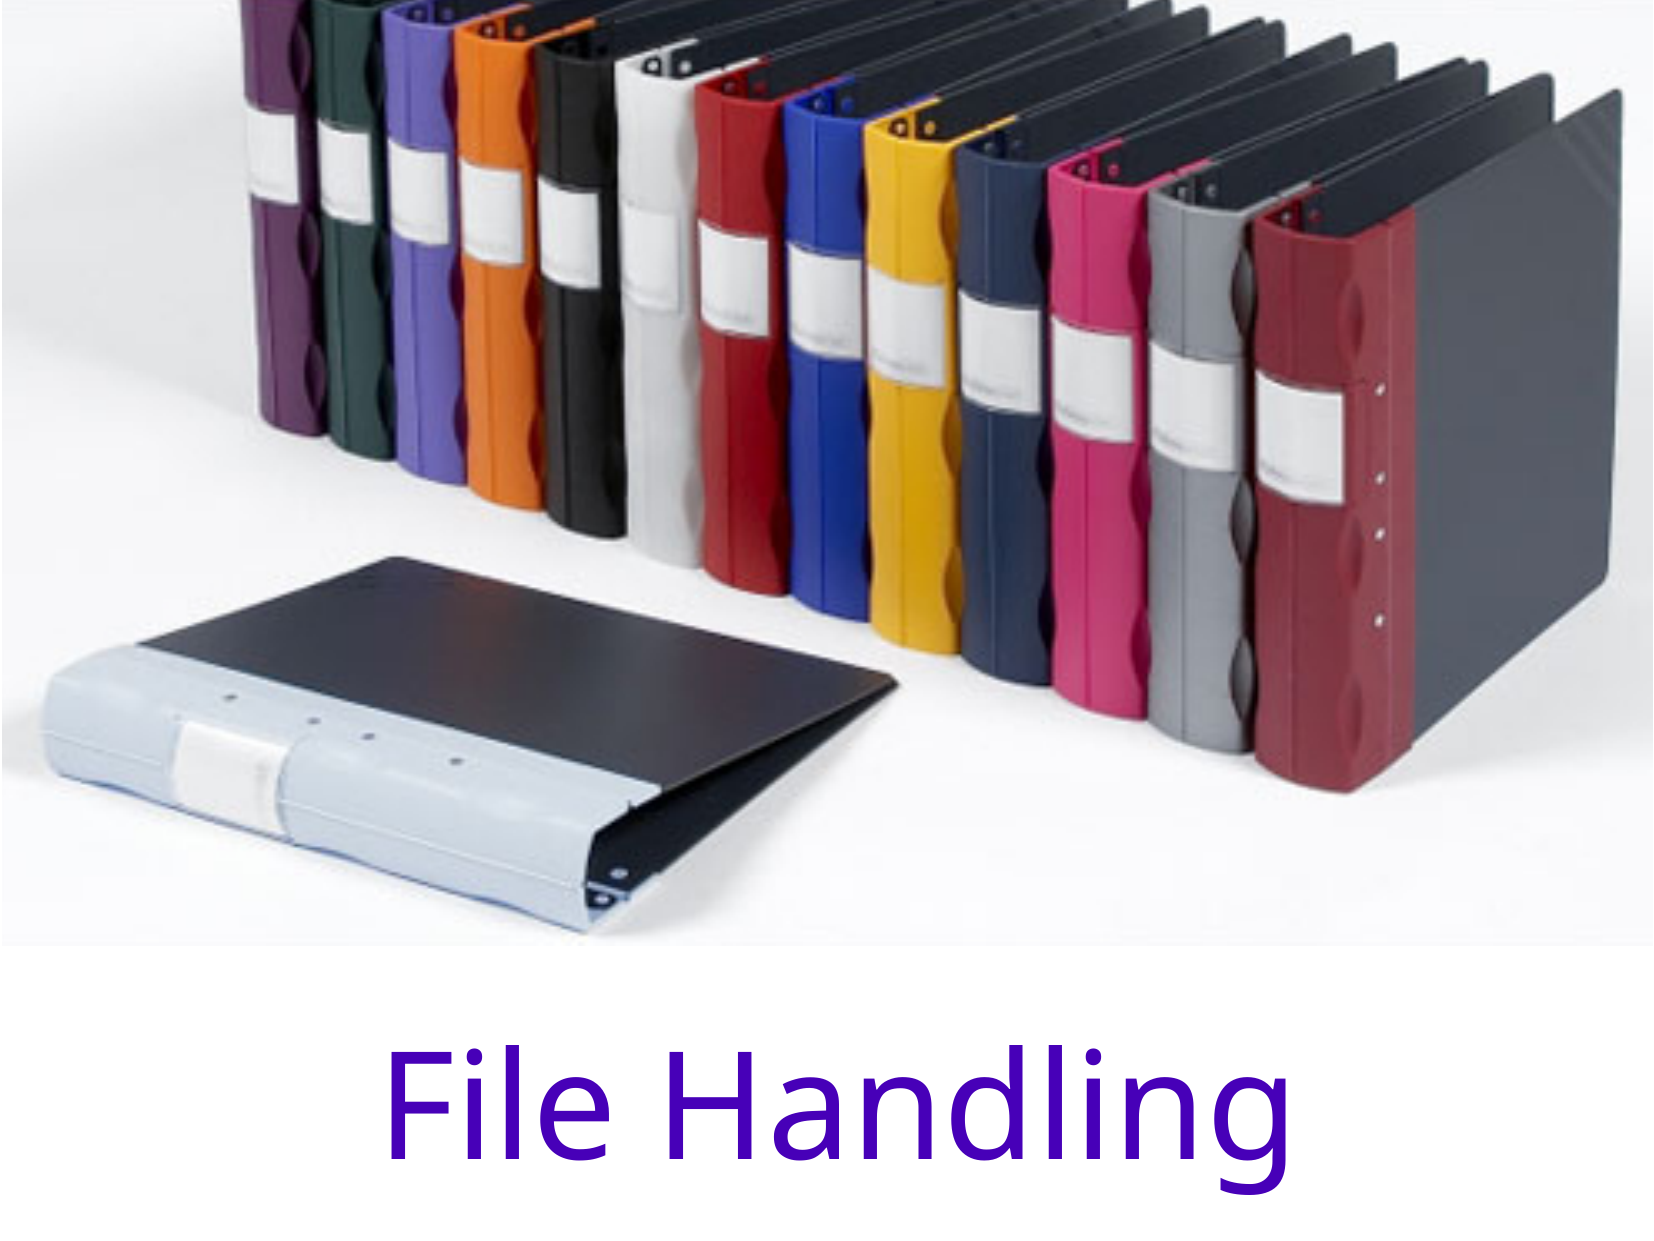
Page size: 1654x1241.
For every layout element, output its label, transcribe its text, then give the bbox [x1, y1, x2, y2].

text_box File Handling [362, 1002, 1358, 1211]
picture [2, 0, 1653, 946]
